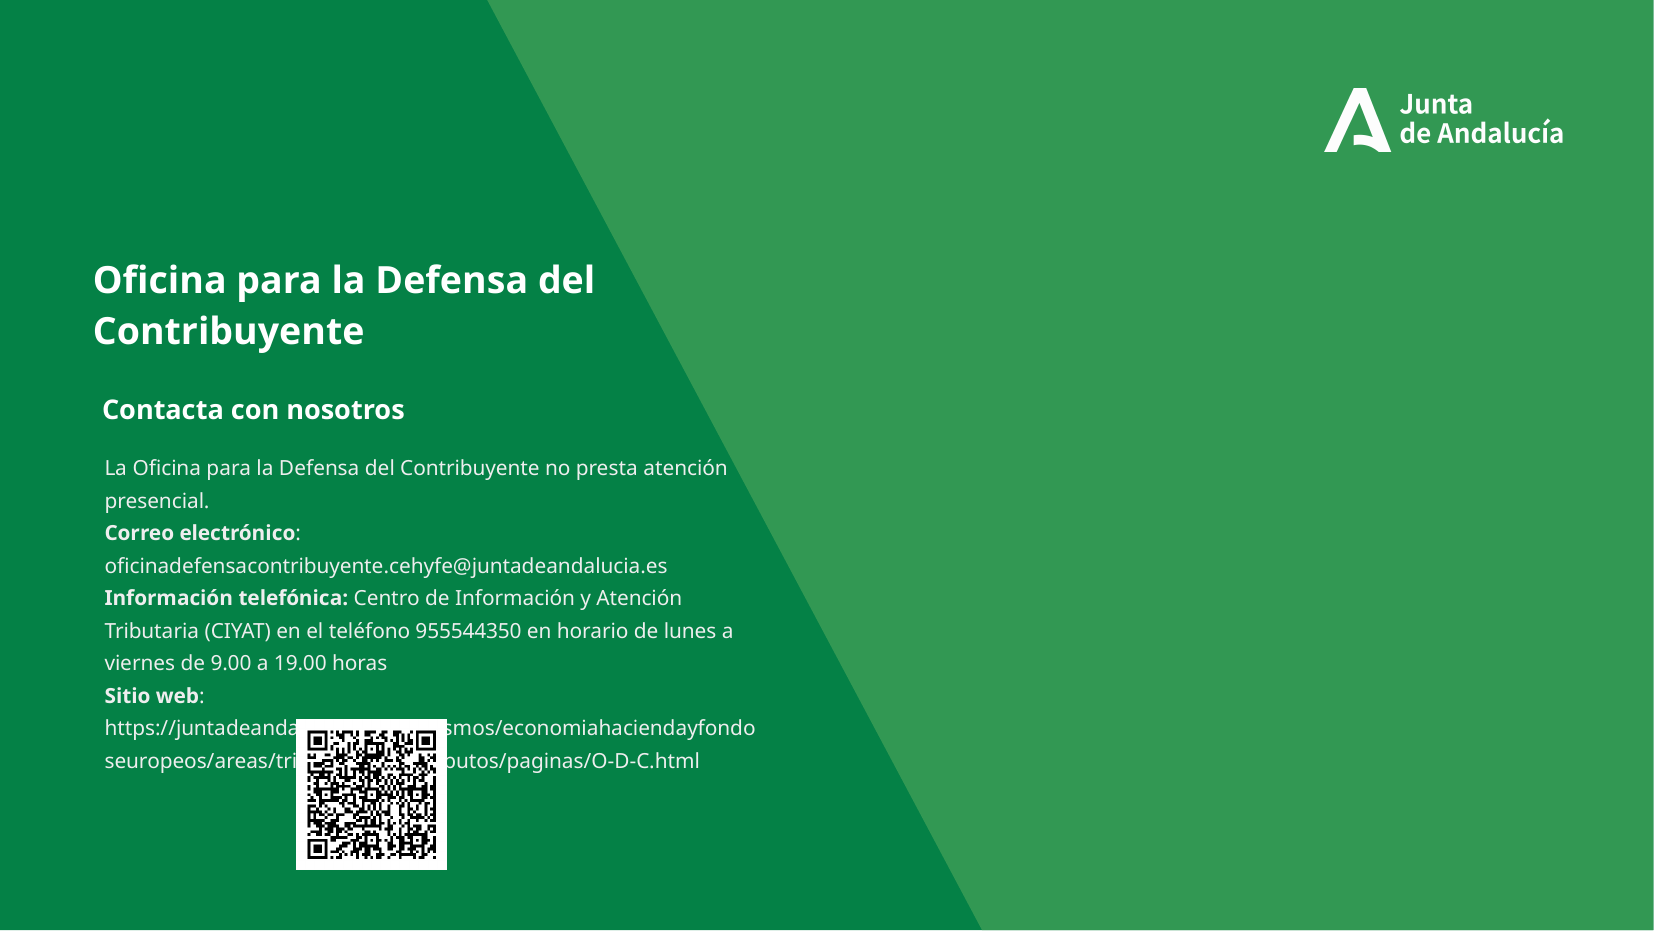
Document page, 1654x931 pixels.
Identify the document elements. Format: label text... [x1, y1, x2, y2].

picture [1324, 88, 1565, 152]
picture [296, 719, 447, 870]
text_box [0, 0, 1654, 931]
text_box Contacta con nosotros [87, 383, 796, 433]
text_box La Oficina para la Defensa del Contribuyente no presta atención presencial. Correo electrónico: oficinadefensacontribuyente.cehyfe@juntadeandalucia.es Información telefónica: Centro de Información y Atención Tributaria (CIYAT) en el teléfono 955544350 en horario de lunes a viernes de 9.00 a 19.00 horas Sitio web: https://juntadeandalucia.es/organismos/economiahaciendayfondoseuropeos/areas/tributos-juego/tributos/paginas/O-D-C.html [89, 442, 778, 895]
text_box Oficina para la Defensa del Contribuyente [78, 246, 787, 356]
